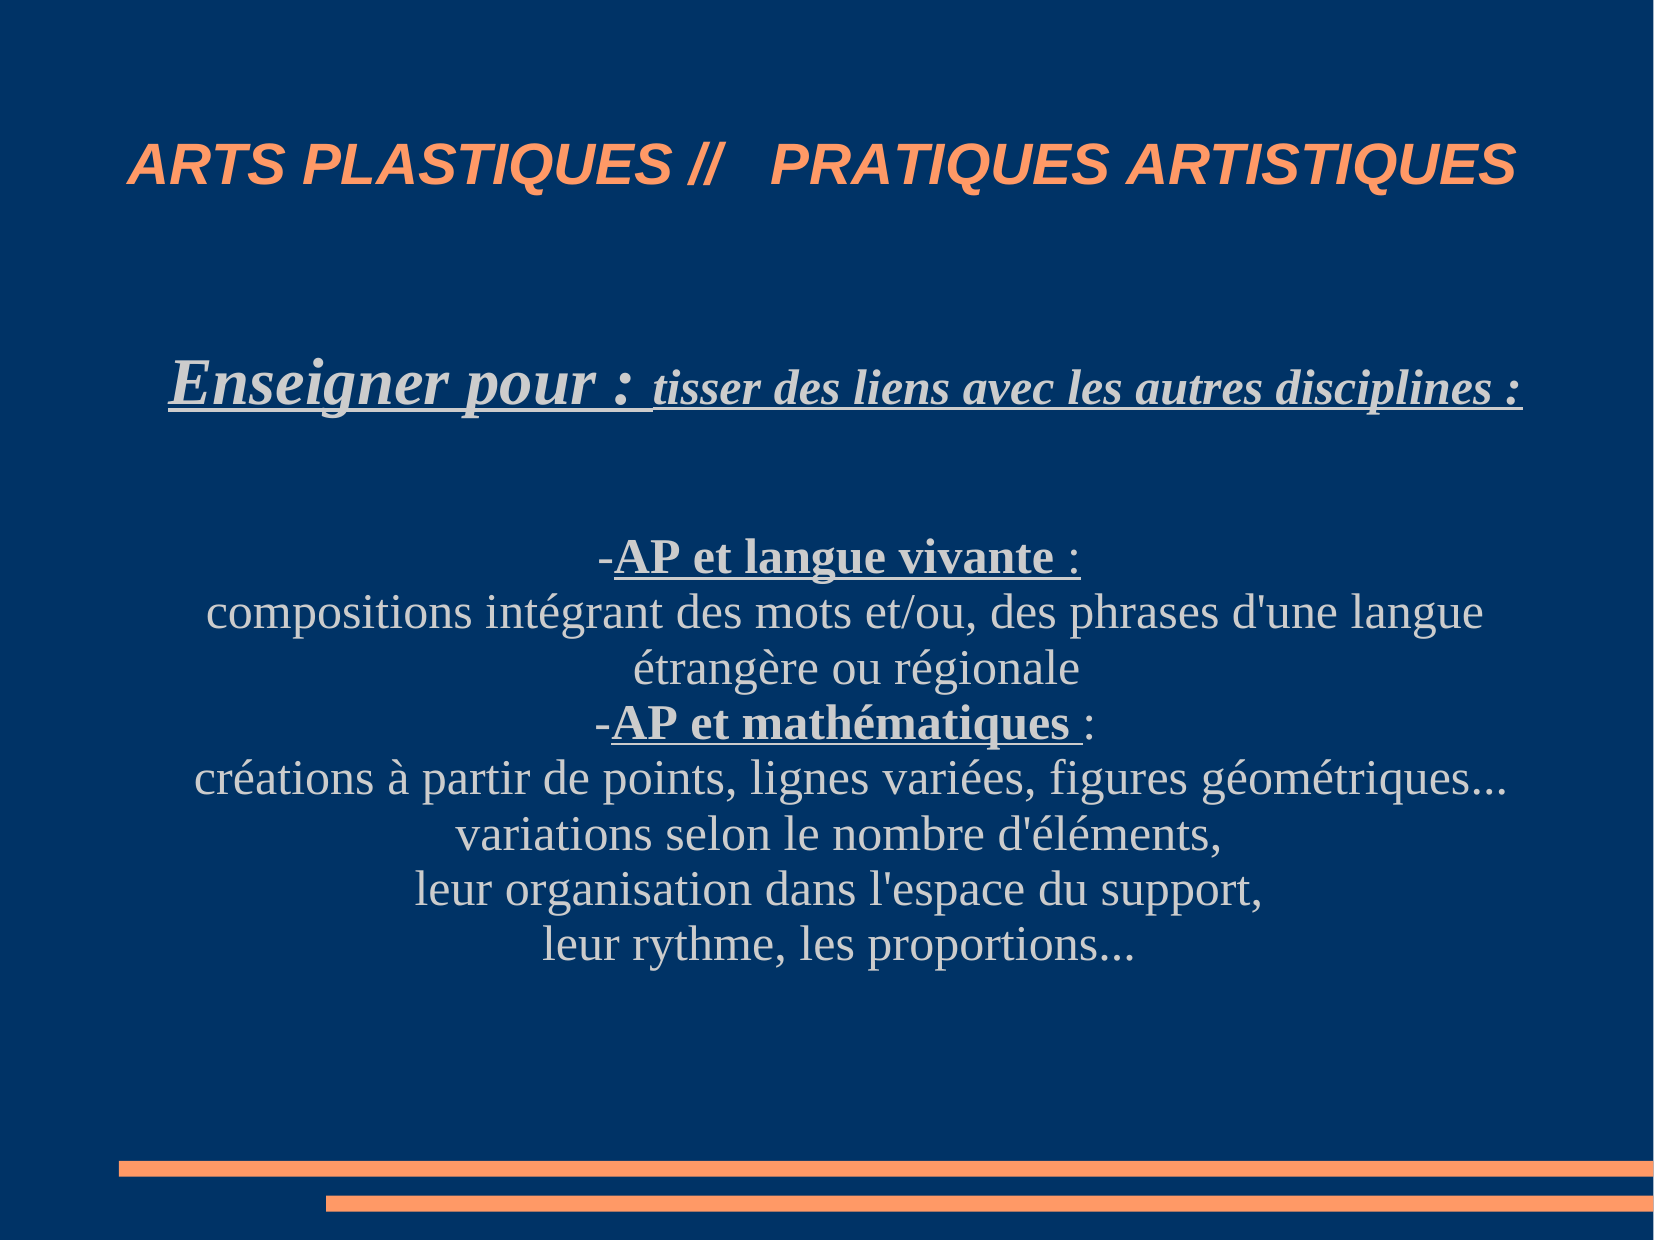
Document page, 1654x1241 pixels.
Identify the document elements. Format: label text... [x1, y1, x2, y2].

subtitle Enseigner pour : tisser des liens avec les autres disciplines : -AP et langue vivante : compositions intégrant des mots et/ou, des phrases d'une langue étrangère ou régionale -AP et mathématiques : créations à partir de points, lignes variées, figures géométriques... variations selon le nombre d'éléments, leur organisation dans l'espace du support, leur rythme, les proportions... [125, 253, 1565, 1063]
title ARTS PLASTIQUES // PRATIQUES ARTISTIQUES [123, 29, 1536, 355]
